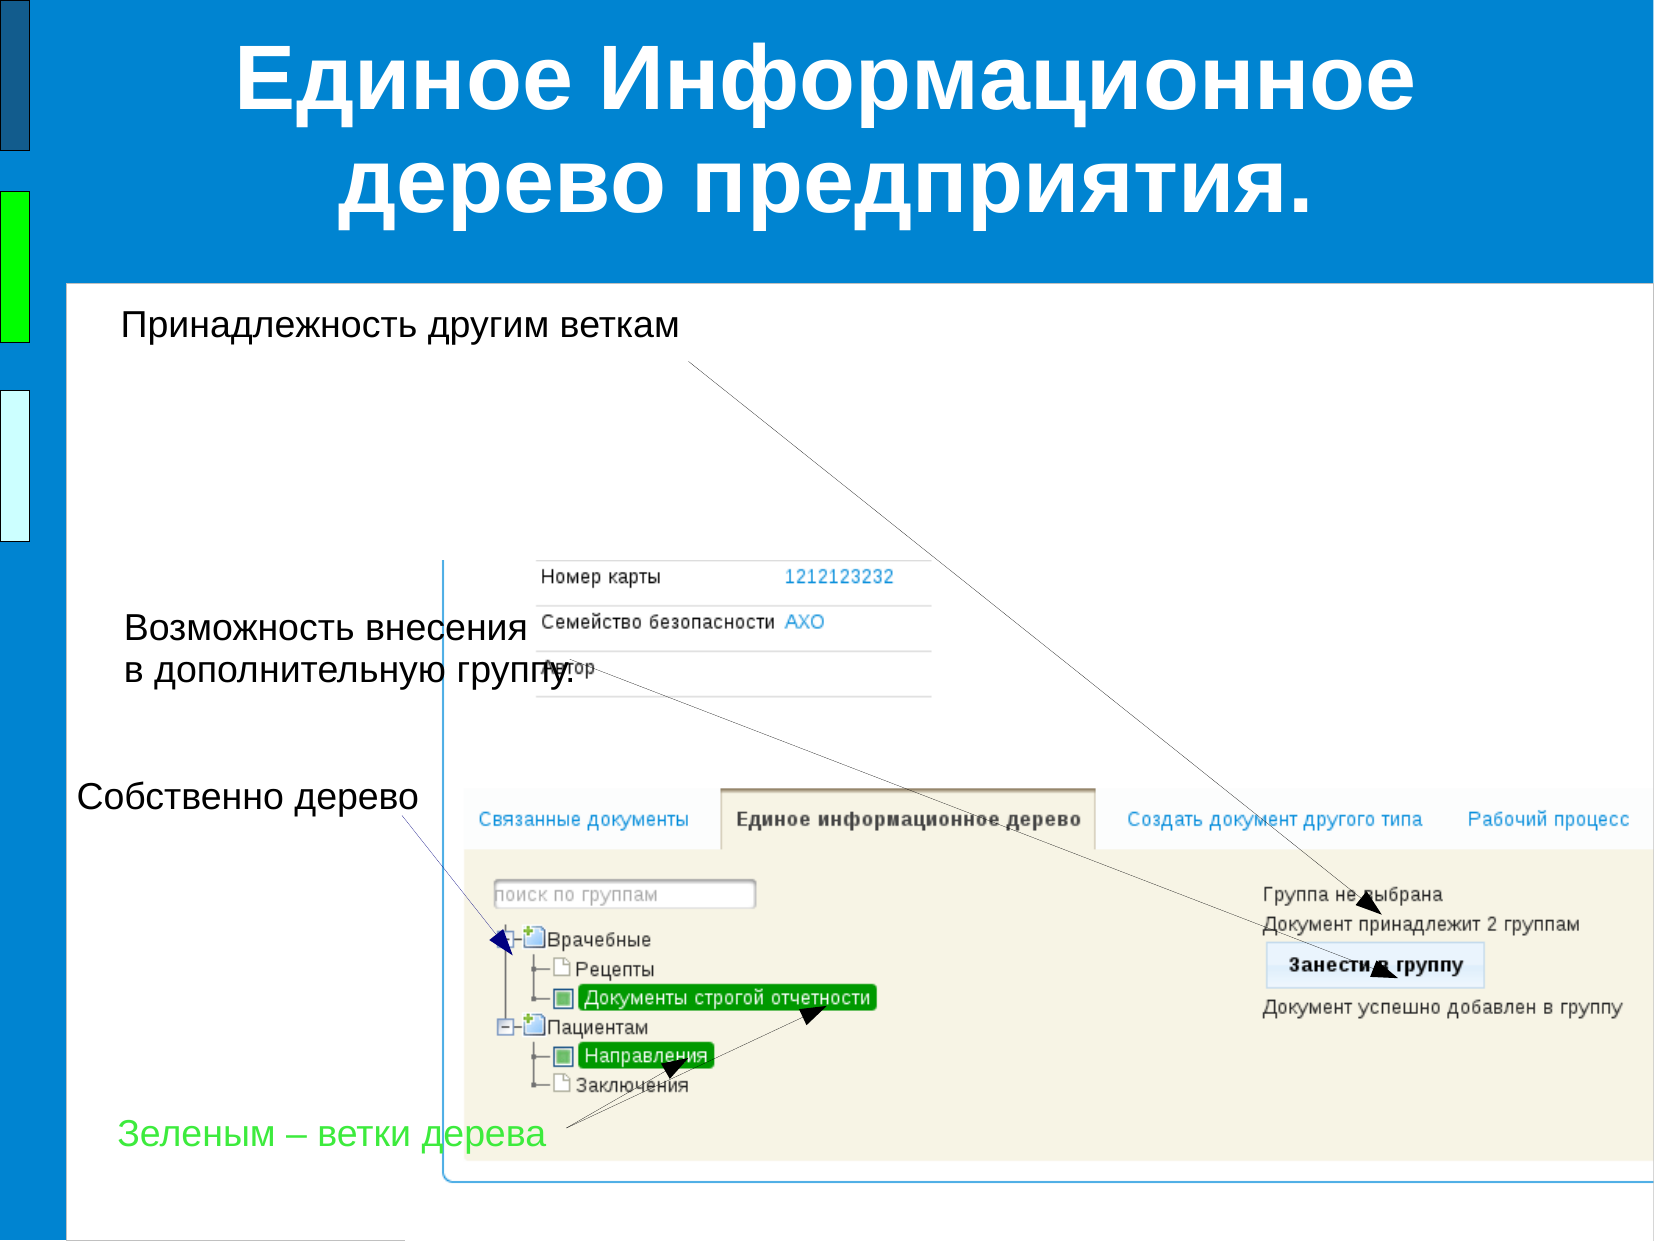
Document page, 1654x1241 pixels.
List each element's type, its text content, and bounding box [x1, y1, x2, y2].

text_box Возможность внесения в дополнительную группу. [109, 598, 590, 698]
picture [405, 560, 1654, 1241]
text_box Собственно дерево [61, 768, 434, 826]
title Единое Информационное дерево предприятия. [82, 25, 1571, 233]
text_box Принадлежность другим веткам [105, 296, 694, 354]
text_box Зеленым – ветки дерева [102, 1105, 562, 1162]
